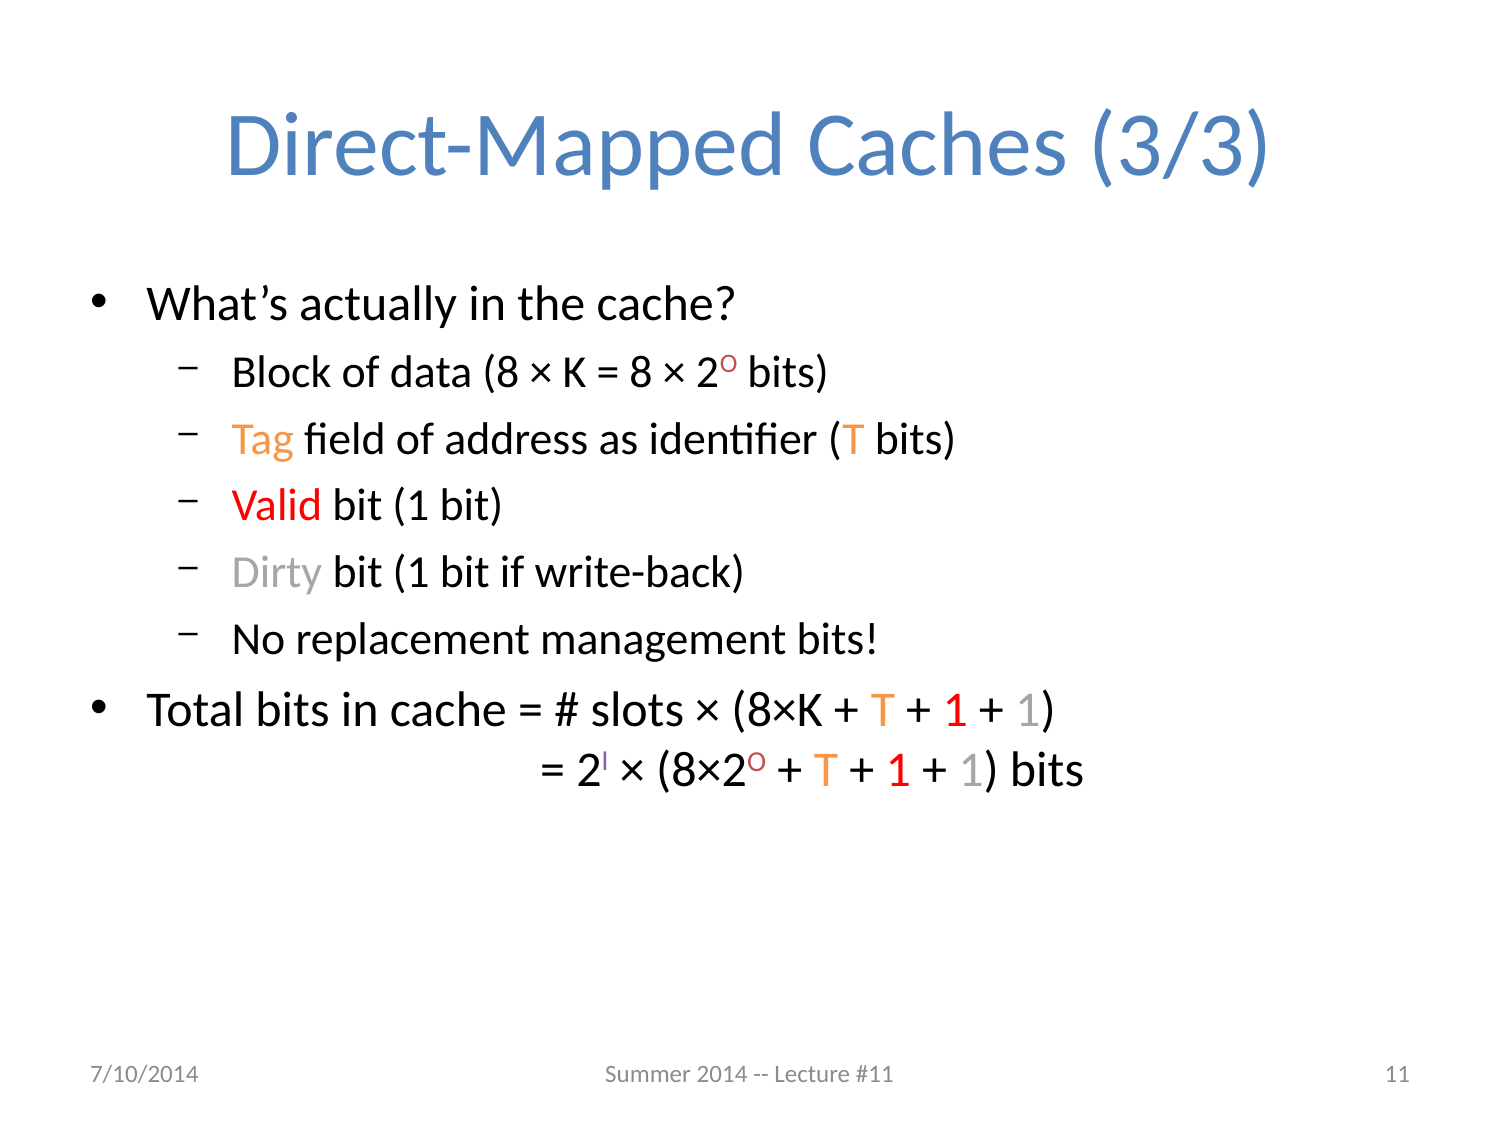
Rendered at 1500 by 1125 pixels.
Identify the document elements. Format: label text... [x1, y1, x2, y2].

footer Summer 2014 -- Lecture #11 [512, 1042, 988, 1103]
slide_number <number> [1074, 1042, 1425, 1103]
list What’s actually in the cache? Block of data (8 × K = 8 × 2O bits) Tag field of address as identifier (T bits) Valid bit (1 bit) Dirty bit (1 bit if write-back) No replacement management bits! Total bits in cache = # slots × (8×K + T + 1 + 1) = 2I × (8×2O + T + 1 + 1) bits [75, 262, 1425, 1073]
title Direct-Mapped Caches (3/3) [75, 45, 1425, 233]
slide_number 7/10/2014 [75, 1042, 425, 1103]
